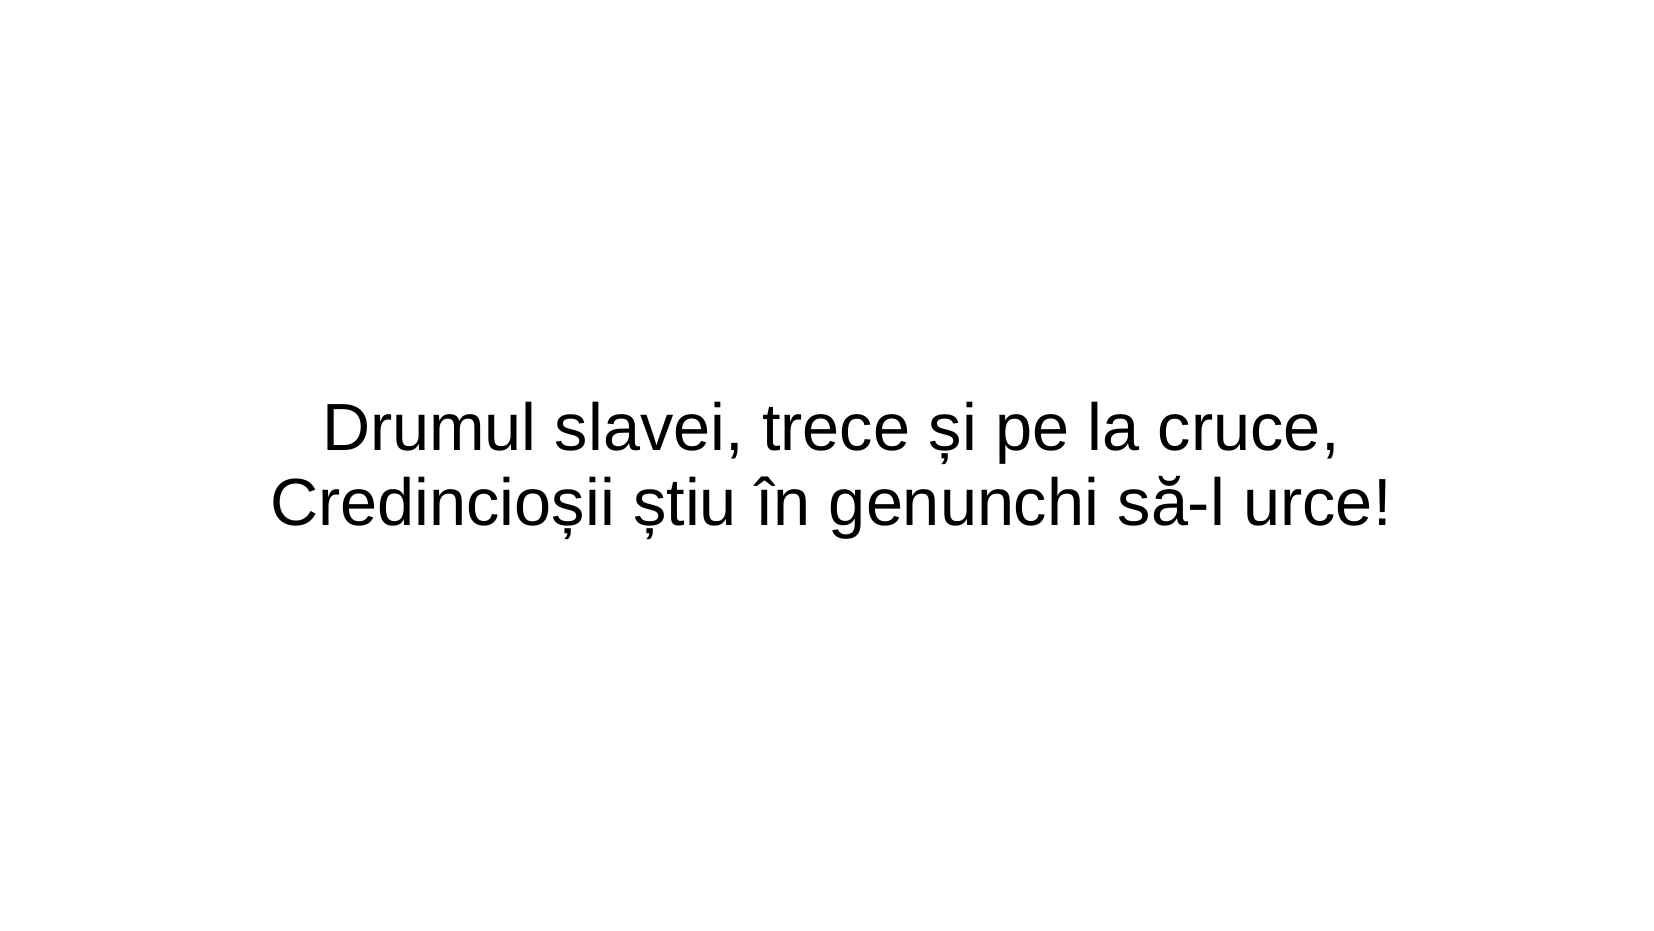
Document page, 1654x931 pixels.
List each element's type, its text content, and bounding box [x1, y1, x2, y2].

subtitle Drumul slavei, trece și pe la cruce, Credincioșii știu în genunchi să-l urce! [240, 150, 1423, 781]
